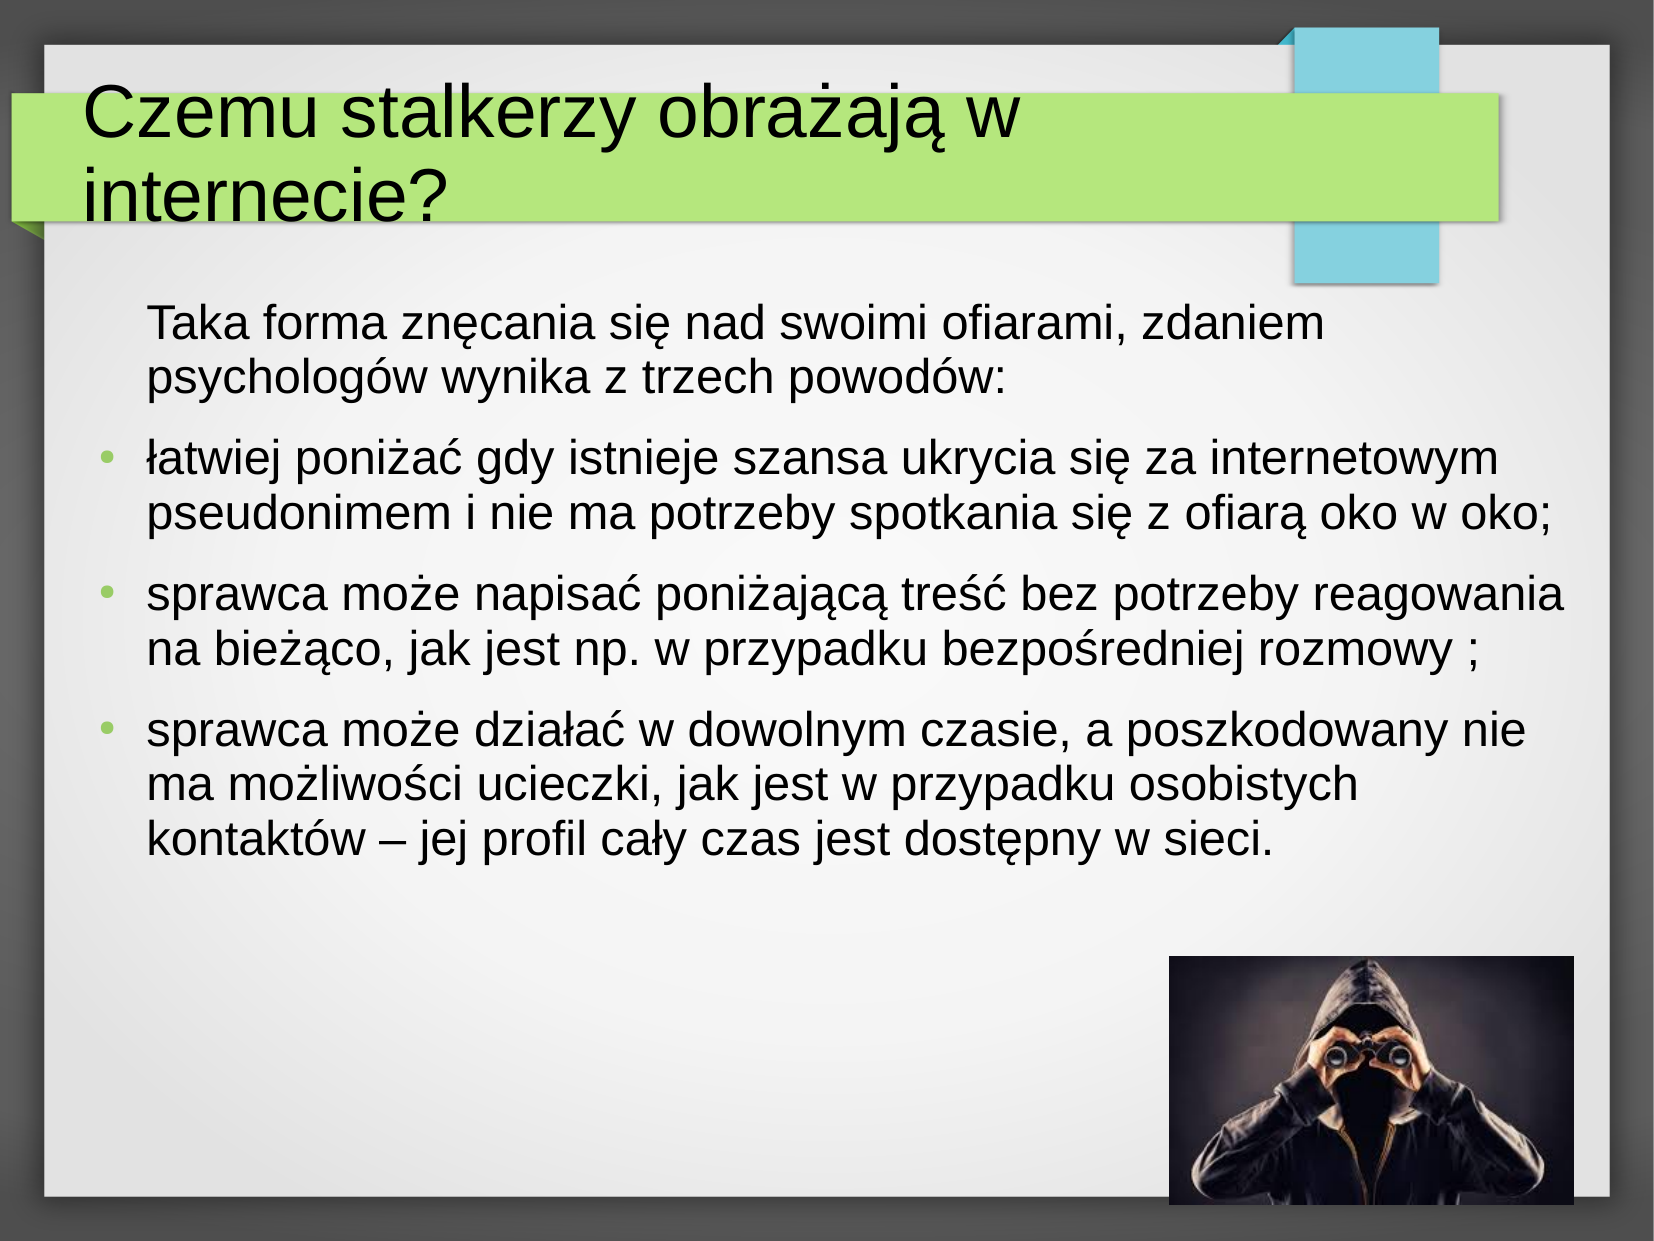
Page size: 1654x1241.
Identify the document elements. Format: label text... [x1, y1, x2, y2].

title Czemu stalkerzy obrażają w internecie? [82, 69, 1264, 238]
list Taka forma znęcania się nad swoimi ofiarami, zdaniem psychologów wynika z trzech powodów: łatwiej poniżać gdy istnieje szansa ukrycia się za internetowym pseudonimem i nie ma potrzeby spotkania się z ofiarą oko w oko; sprawca może napisać poniżającą treść bez potrzeby reagowania na bieżąco, jak jest np. w przypadku bezpośredniej rozmowy ; sprawca może działać w dowolnym czasie, a poszkodowany nie ma możliwości ucieczki, jak jest w przypadku osobistych kontaktów – jej profil cały czas jest dostępny w sieci. [82, 295, 1571, 969]
picture [0, 0, 1654, 1241]
